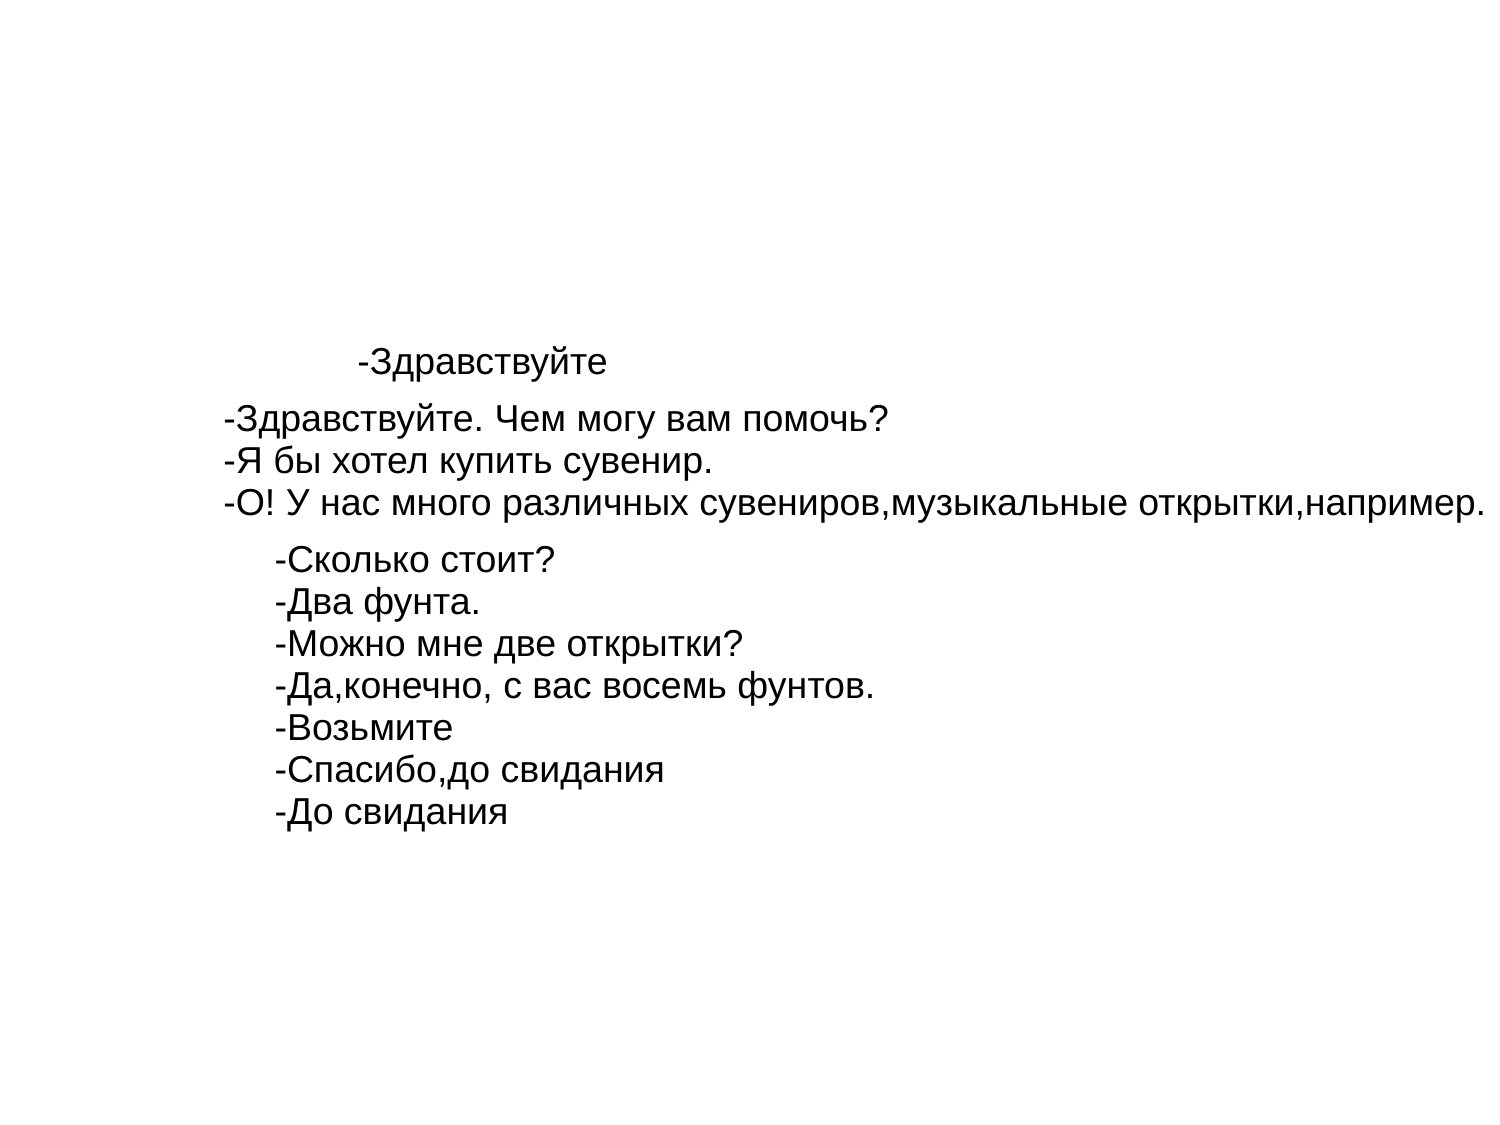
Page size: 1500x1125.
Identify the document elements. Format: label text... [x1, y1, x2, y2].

text_box -Здравствуйте. Чем могу вам помочь? -Я бы хотел купить сувенир. -О! У нас много различных сувениров,музыкальные открытки,например. [208, 389, 1500, 531]
text_box -Сколько стоит? -Два фунта. -Можно мне две открытки? -Да,конечно, с вас восемь фунтов. -Возьмите -Спасибо,до свидания -До свидания [259, 531, 891, 841]
text_box -Здравствуйте [342, 332, 623, 389]
